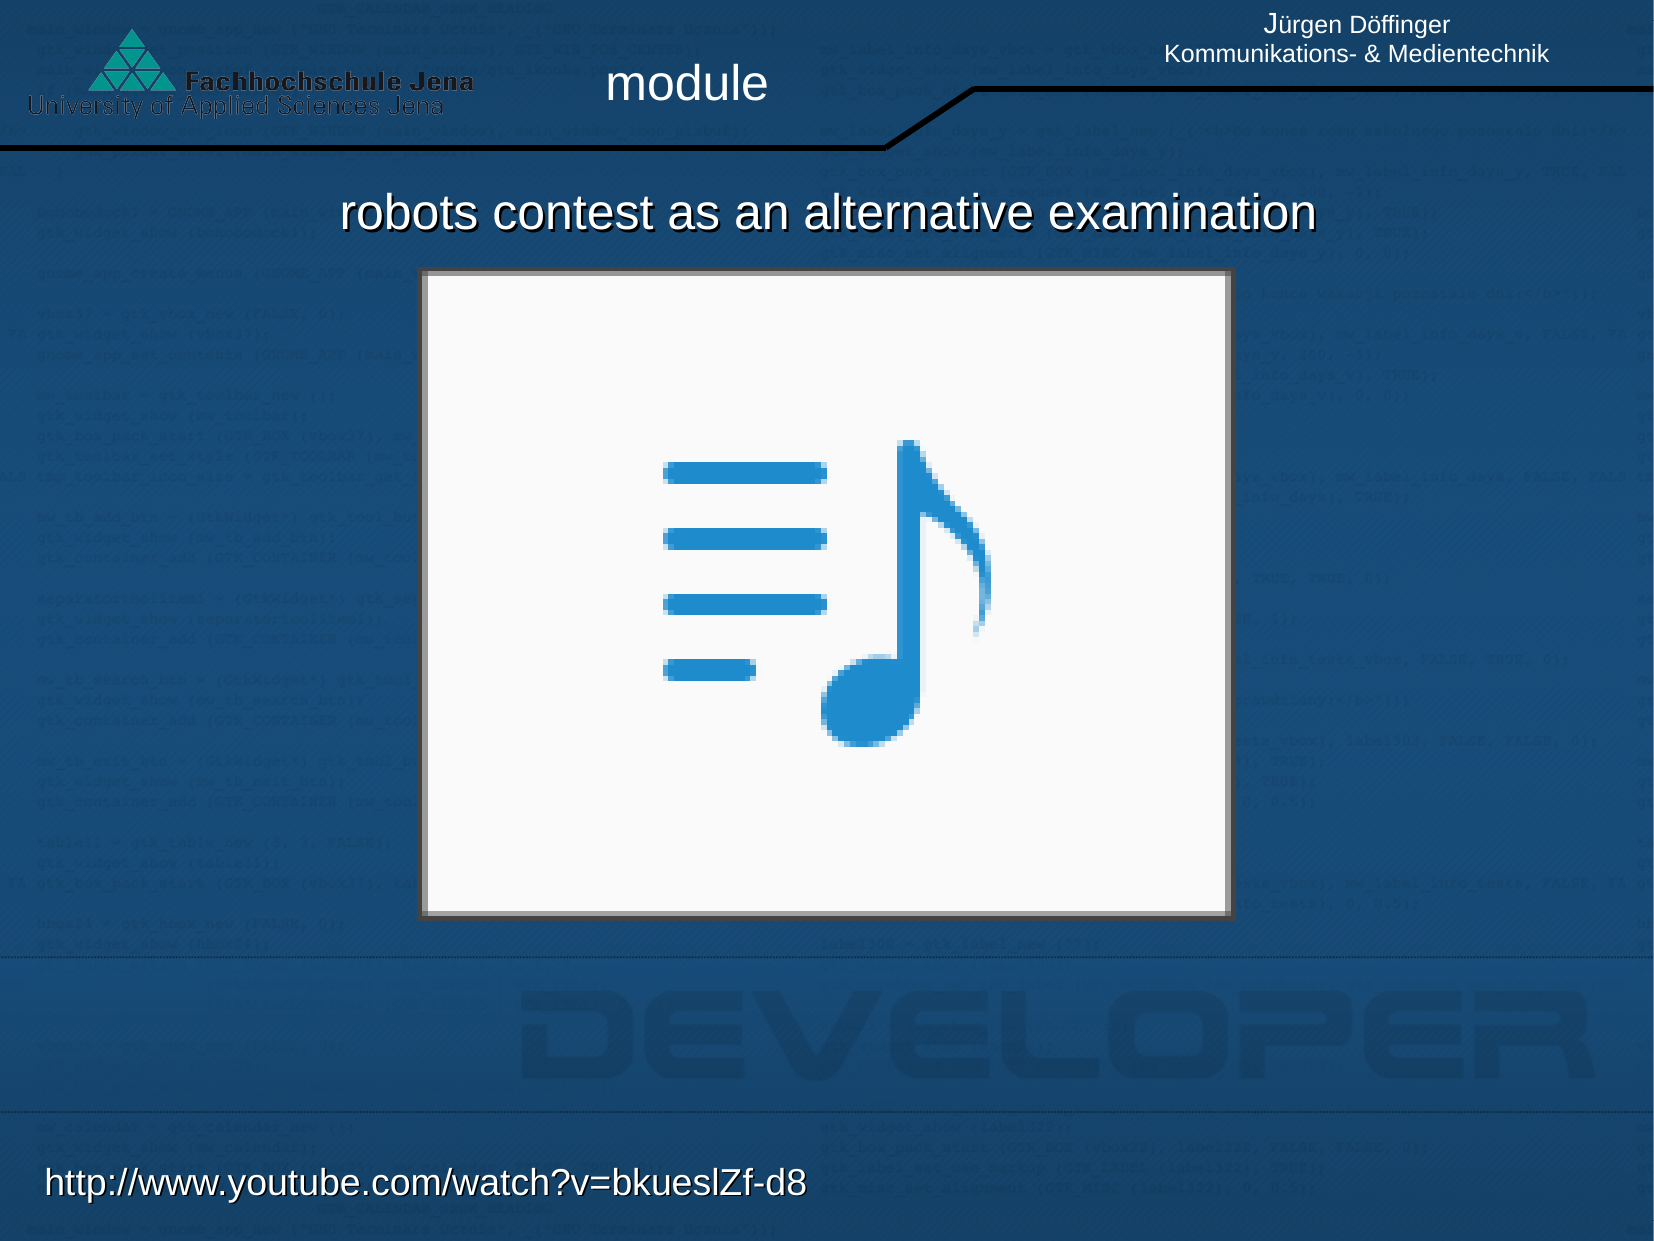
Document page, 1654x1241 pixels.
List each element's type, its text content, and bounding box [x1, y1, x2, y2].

picture [0, 92, 1654, 1241]
text_box [416, 265, 1238, 923]
text_box robots contest as an alternative examination [324, 177, 1359, 248]
text_box Jürgen Döffinger Kommunikations- & Medientechnik [1149, 0, 1565, 76]
picture [0, 0, 1654, 145]
text_box module [590, 47, 785, 119]
text_box http://www.youtube.com/watch?v=bkueslZf-d8 [29, 1153, 823, 1211]
